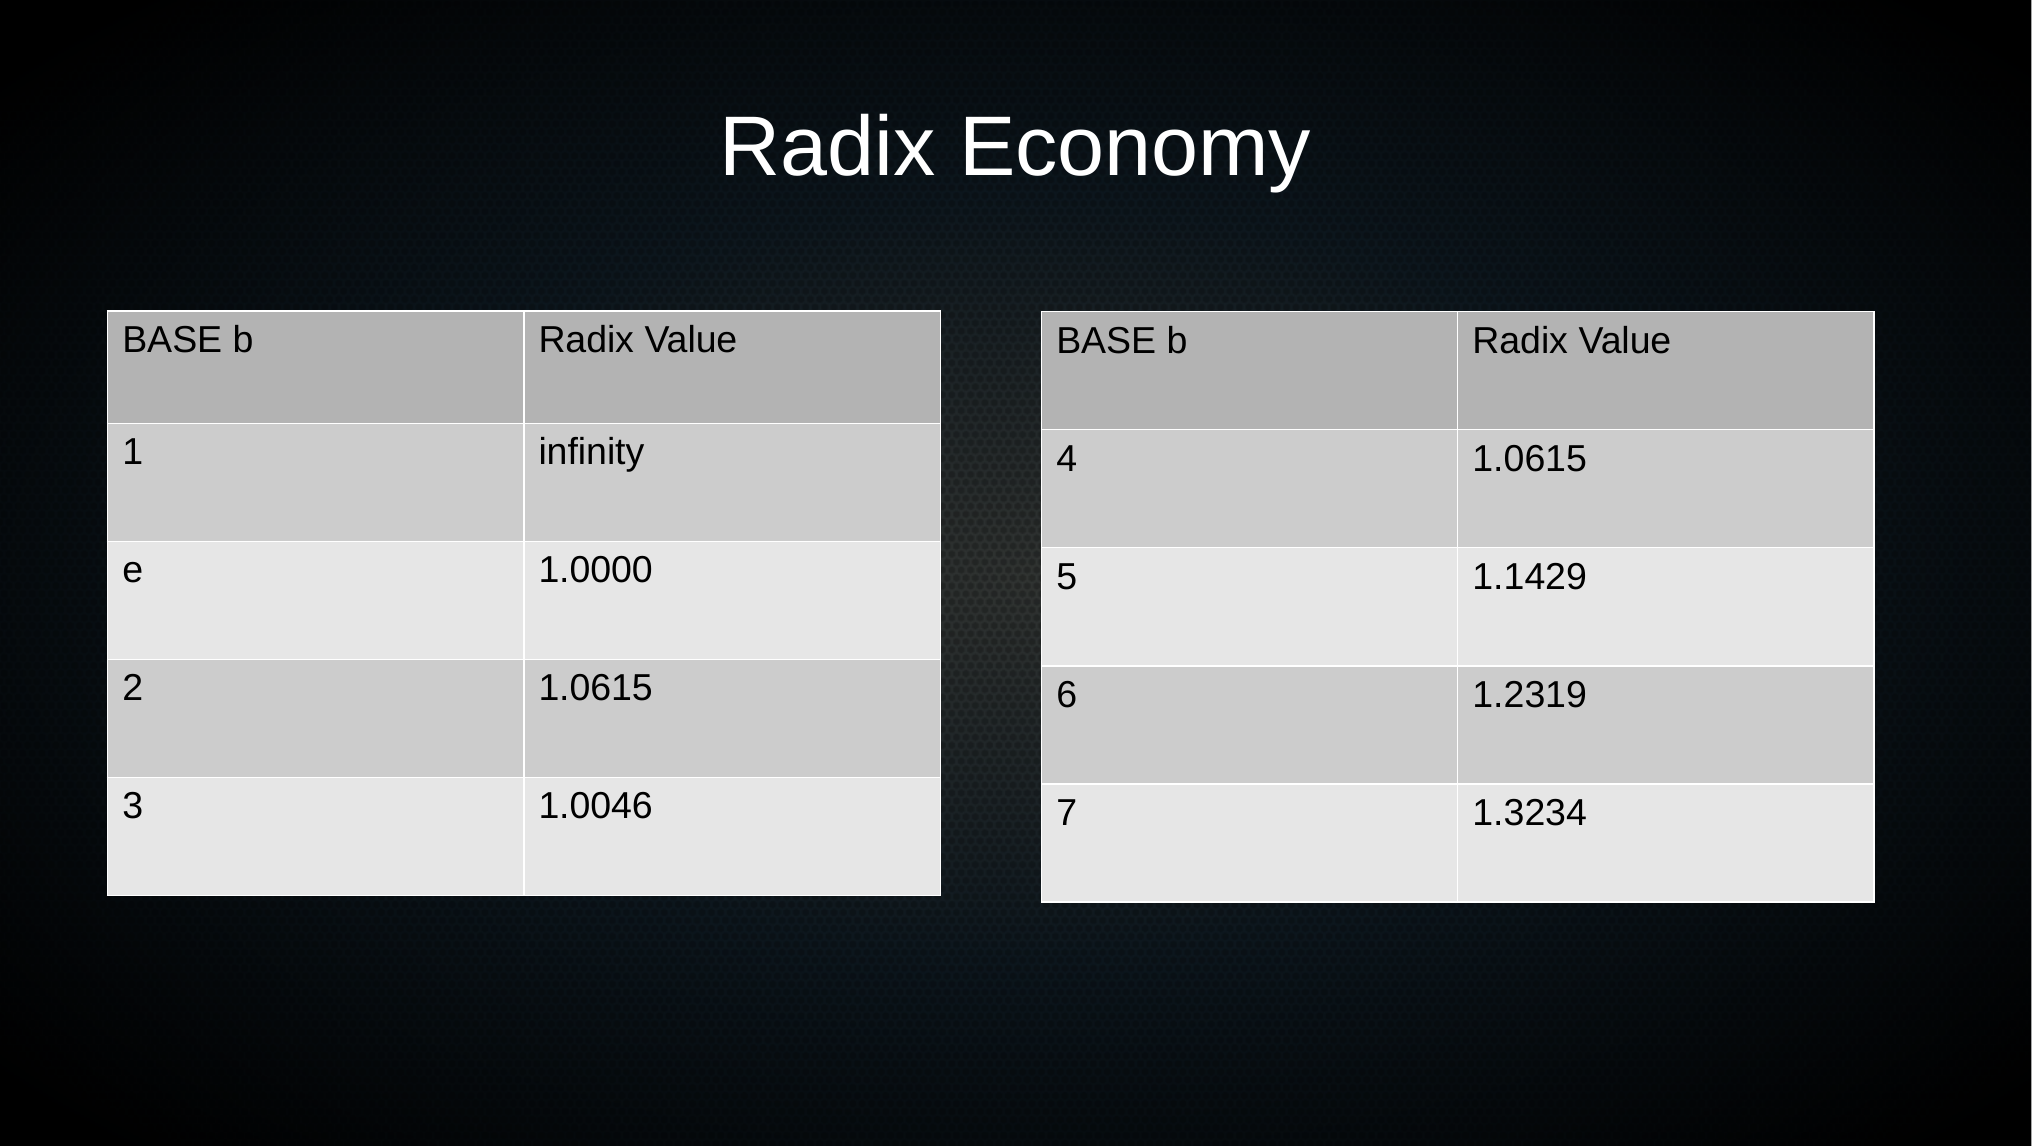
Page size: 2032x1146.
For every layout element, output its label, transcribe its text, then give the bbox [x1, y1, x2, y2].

table_cell 1.0615 [1458, 430, 1873, 547]
table_cell 1.0046 [525, 778, 940, 895]
table_cell 1.0615 [525, 660, 940, 777]
table_cell 5 [1042, 548, 1457, 665]
table_cell 2 [108, 660, 523, 777]
table_cell e [108, 542, 523, 659]
table_cell 6 [1042, 667, 1457, 783]
table_cell infinity [525, 424, 940, 541]
table_cell 3 [108, 778, 523, 895]
table_header BASE b [108, 312, 523, 423]
table_cell 1.3234 [1458, 785, 1873, 901]
table_cell 1.1429 [1458, 548, 1873, 665]
table_cell 4 [1042, 430, 1457, 547]
table_header Radix Value [1458, 312, 1873, 429]
table_cell 1.0000 [525, 542, 940, 659]
table_cell 7 [1042, 785, 1457, 901]
table_cell 1 [108, 424, 523, 541]
text_box Radix Economy [101, 45, 1930, 237]
picture [0, 0, 2032, 1146]
table_header Radix Value [525, 312, 940, 423]
table_header BASE b [1042, 312, 1457, 429]
table_cell 1.2319 [1458, 667, 1873, 783]
